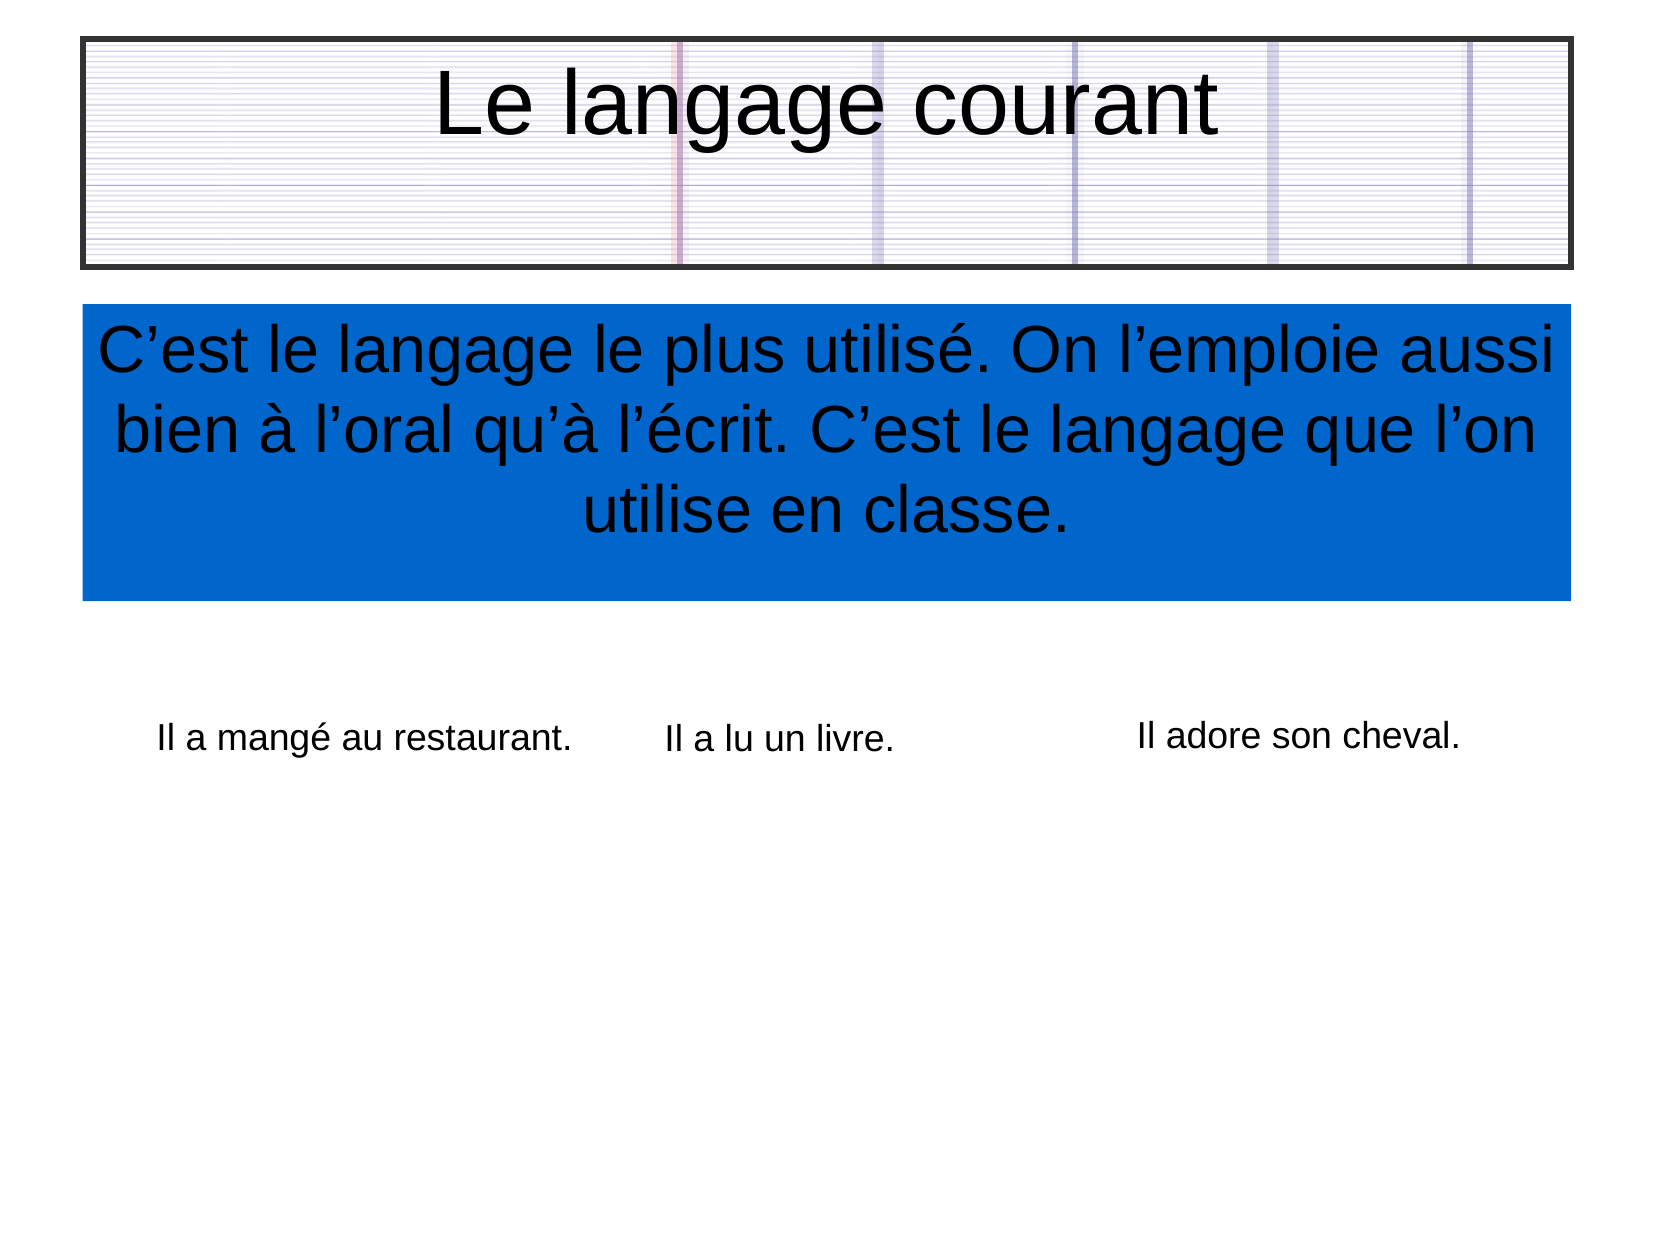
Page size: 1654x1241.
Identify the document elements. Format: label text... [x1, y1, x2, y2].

subtitle C’est le langage le plus utilisé. On l’emploie aussi bien à l’oral qu’à l’écrit. C’est le langage que l’on utilise en classe. [82, 304, 1571, 602]
text_box Il a mangé au restaurant. [141, 708, 593, 768]
text_box Il adore son cheval. [1121, 707, 1481, 766]
title Le langage courant [82, 38, 1571, 268]
text_box Il a lu un livre. [649, 709, 914, 769]
